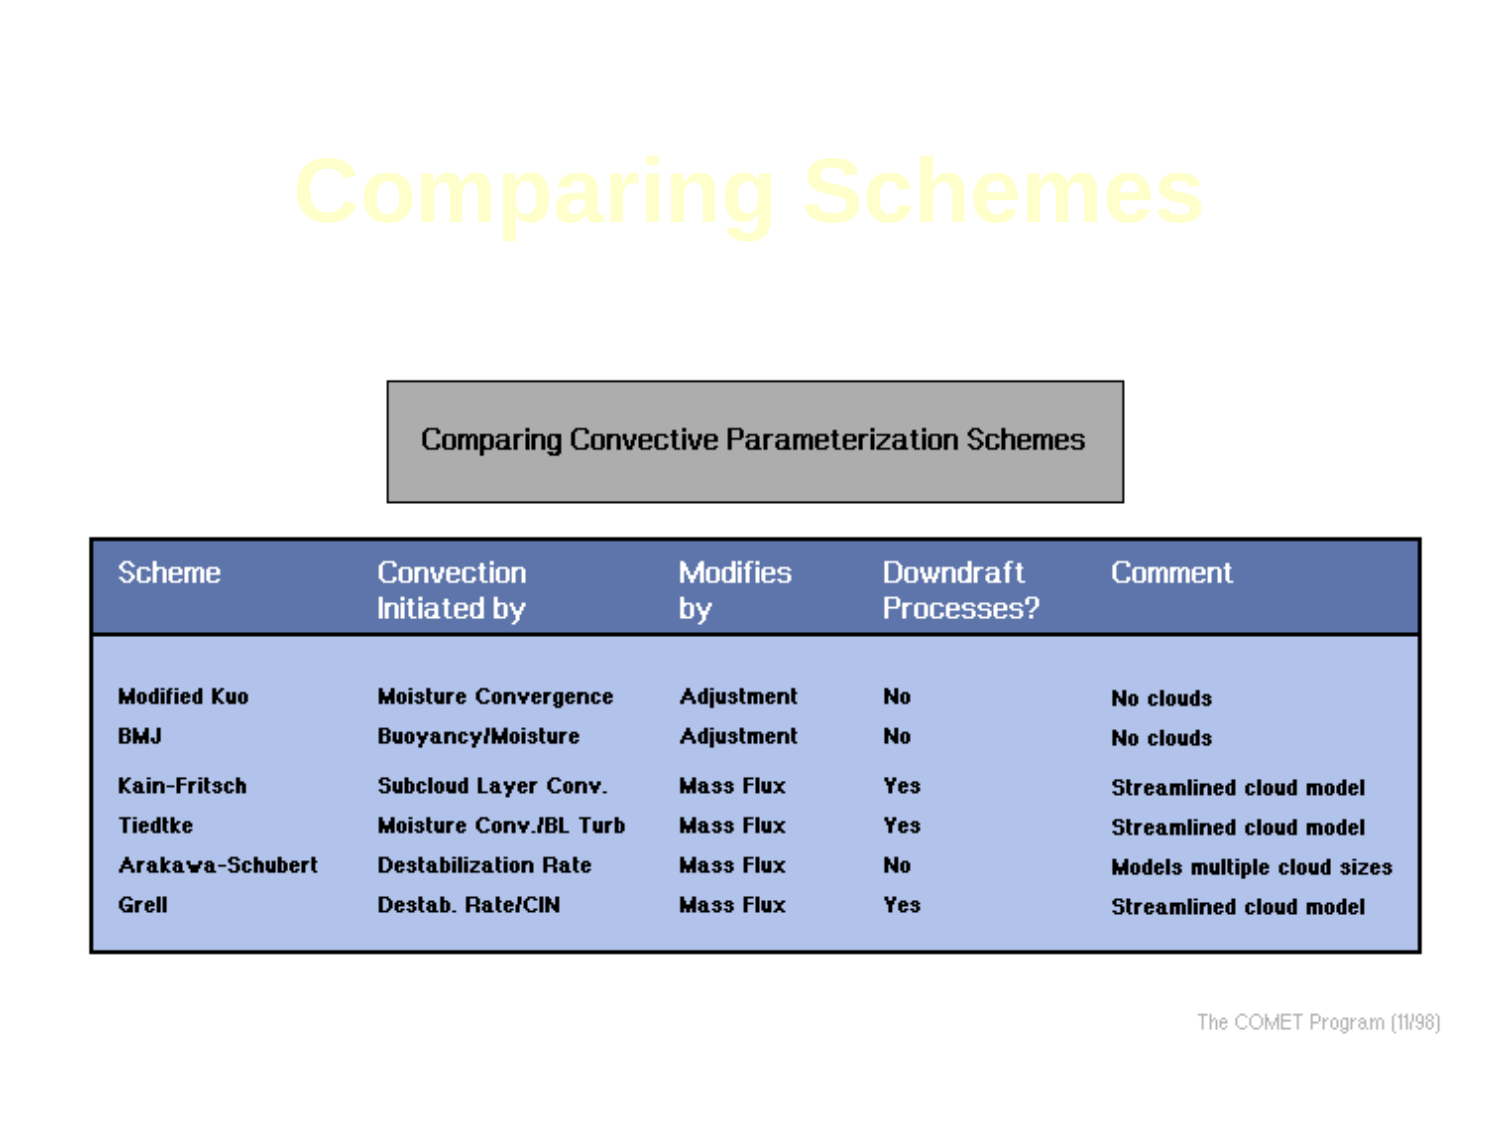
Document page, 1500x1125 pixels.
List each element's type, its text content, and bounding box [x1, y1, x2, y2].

picture [62, 349, 1450, 1044]
title Comparing Schemes [112, 62, 1388, 250]
